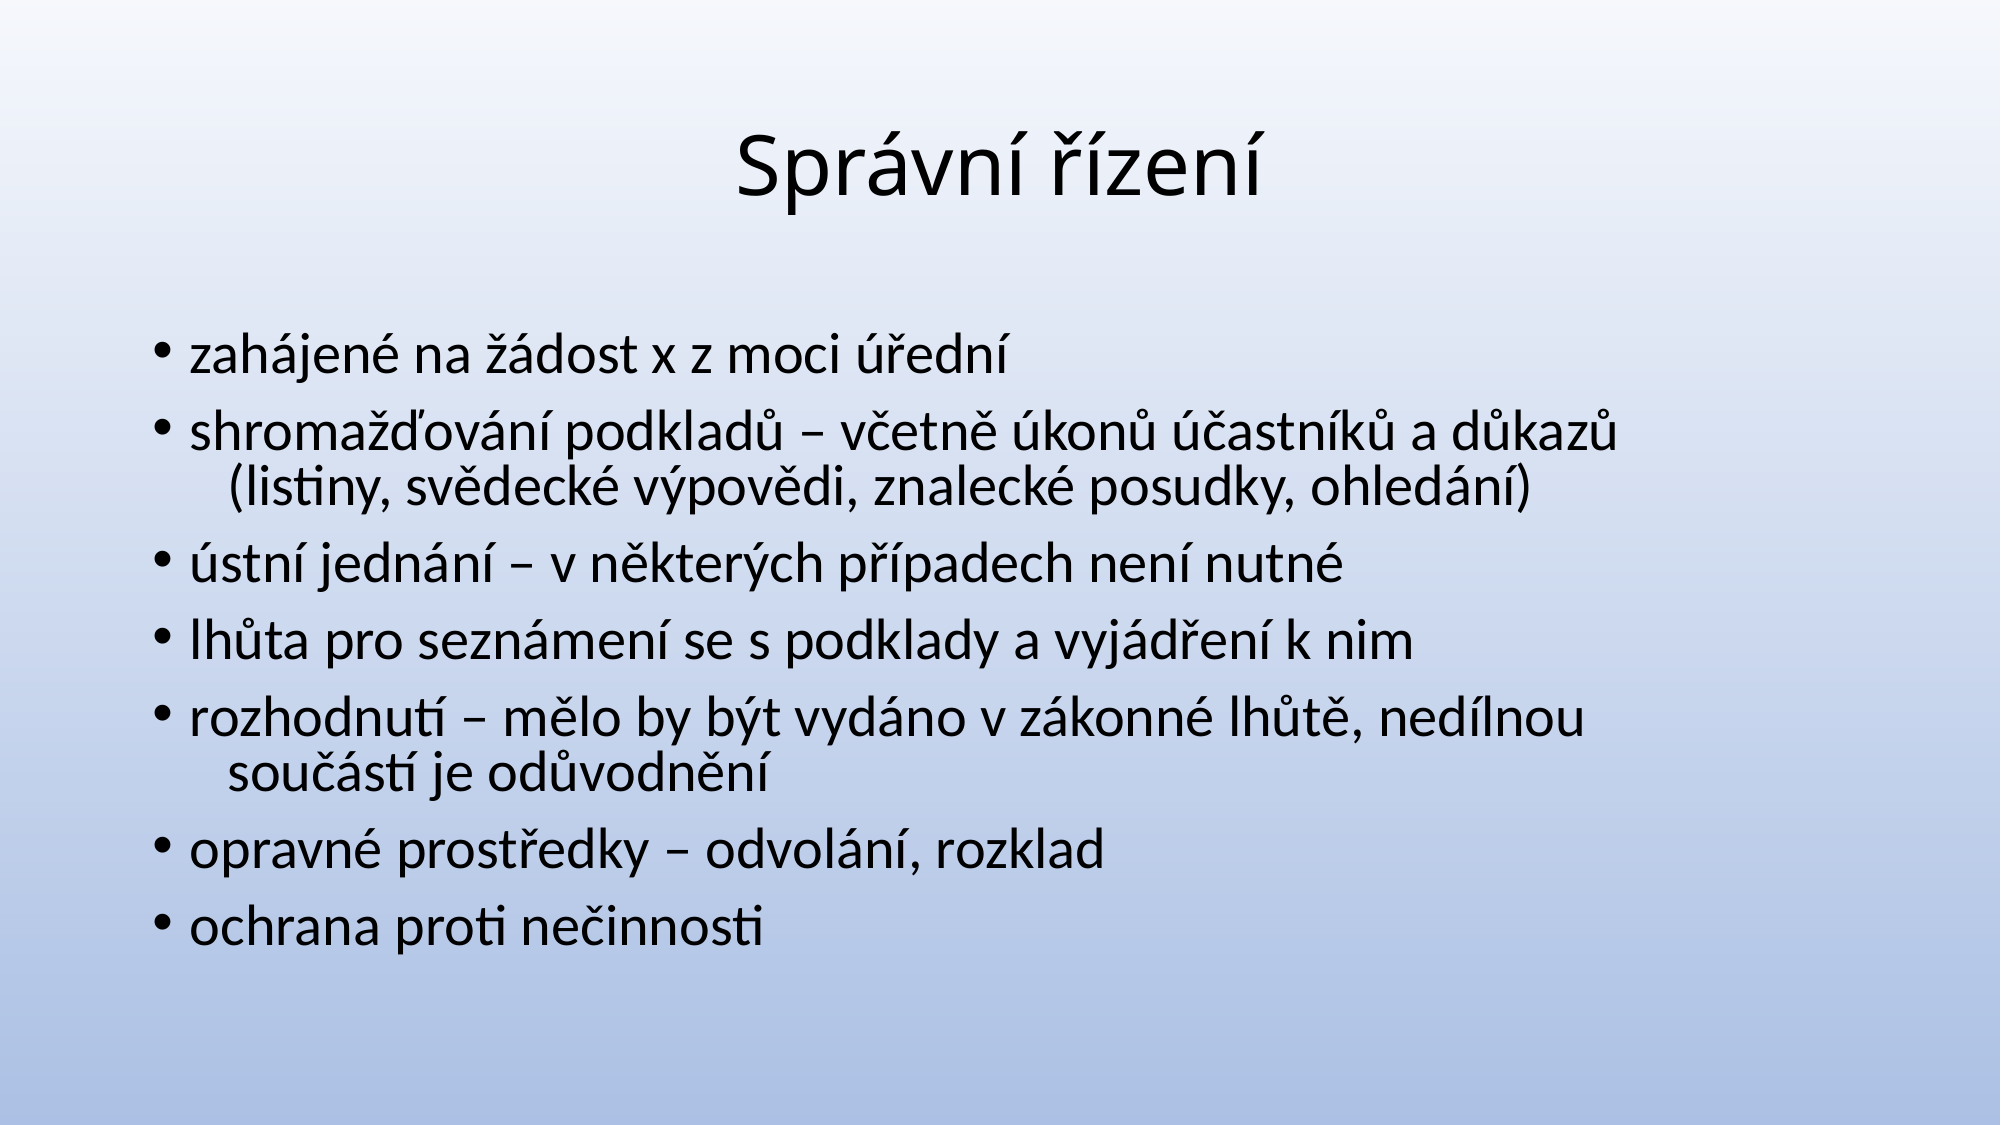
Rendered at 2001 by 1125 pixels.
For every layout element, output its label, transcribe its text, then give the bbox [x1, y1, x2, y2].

list zahájené na žádost x z moci úřední shromažďování podkladů – včetně úkonů účastníků a důkazů (listiny, svědecké výpovědi, znalecké posudky, ohledání) ústní jednání – v některých případech není nutné lhůta pro seznámení se s podklady a vyjádření k nim rozhodnutí – mělo by být vydáno v zákonné lhůtě, nedílnou součástí je odůvodnění opravné prostředky – odvolání, rozklad ochrana proti nečinnosti [137, 321, 1807, 1040]
title Správní řízení [137, 59, 1863, 278]
